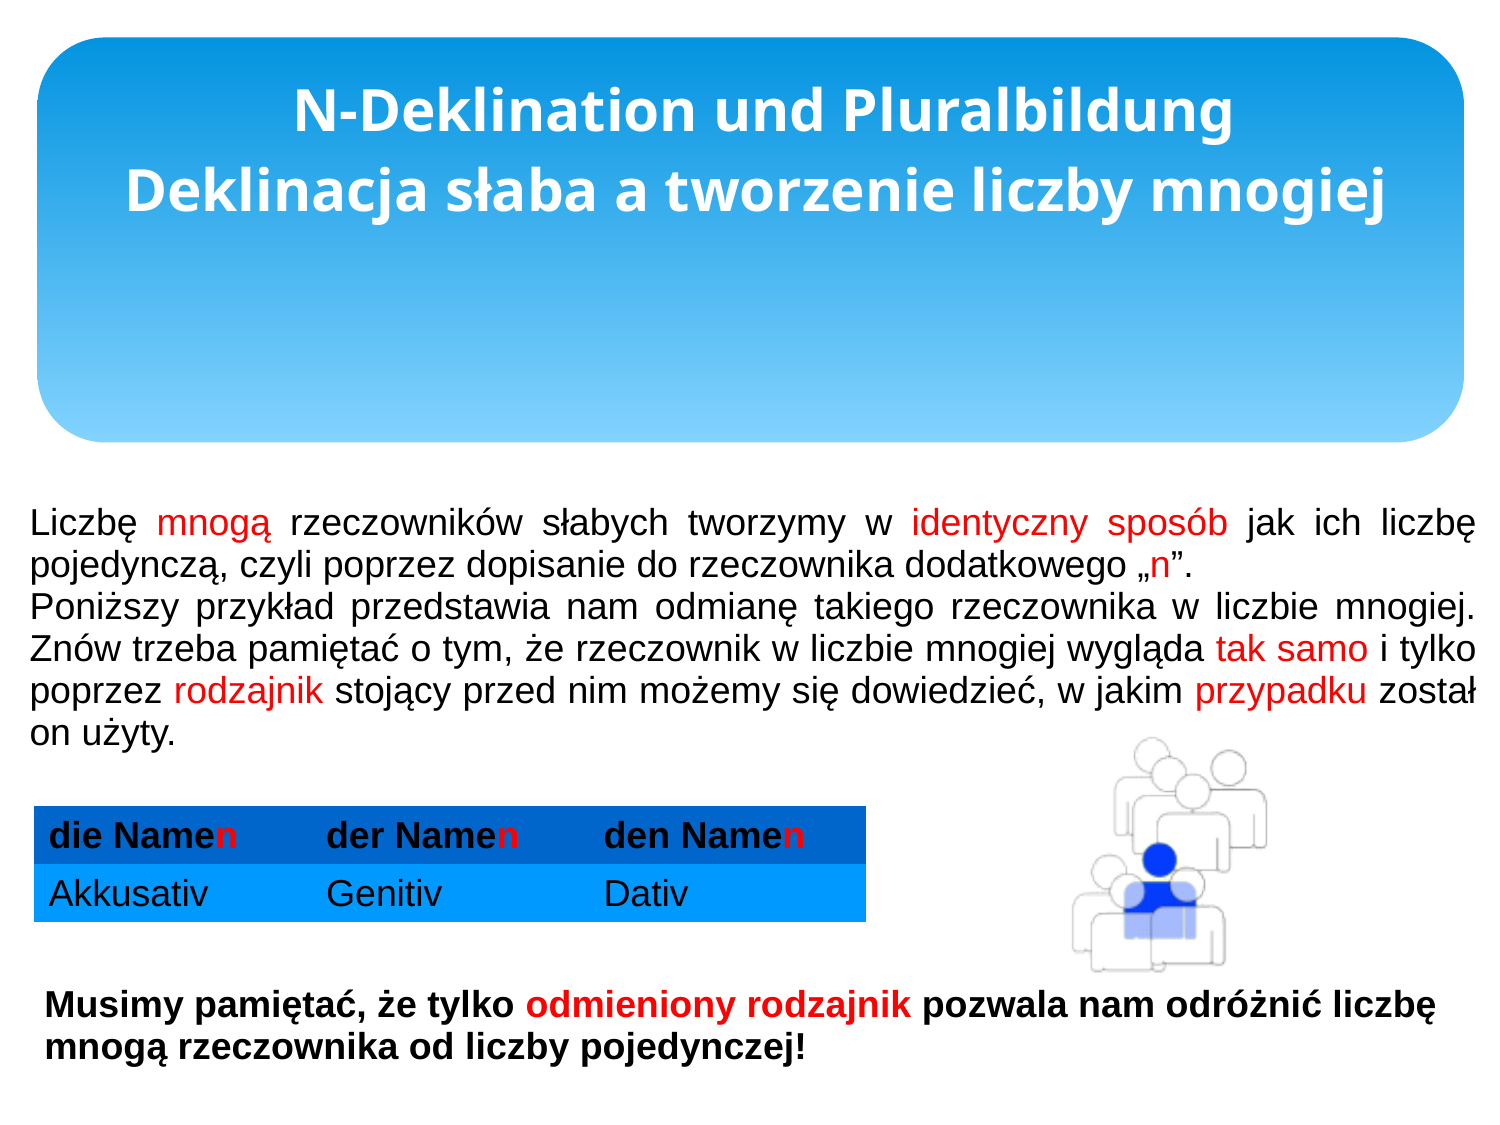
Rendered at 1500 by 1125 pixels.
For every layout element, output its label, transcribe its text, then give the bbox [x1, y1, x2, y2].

table_cell Akkusativ [34, 864, 311, 922]
subtitle Liczbę mnogą rzeczowników słabych tworzymy w identyczny sposób jak ich liczbę pojedynczą, czyli poprzez dopisanie do rzeczownika dodatkowego „n”. Poniższy przykład przedstawia nam odmianę takiego rzeczownika w liczbie mnogiej. Znów trzeba pamiętać o tym, że rzeczownik w liczbie mnogiej wygląda tak samo i tylko poprzez rodzajnik stojący przed nim możemy się dowiedzieć, w jakim przypadku został on użyty. [29, 393, 1477, 945]
title N-Deklination und Pluralbildung Deklinacja słaba a tworzenie liczby mnogiej [88, 81, 1439, 296]
picture [1062, 727, 1270, 975]
table_header den Namen [589, 806, 866, 864]
table_header der Namen [311, 806, 589, 864]
table_cell Genitiv [311, 864, 589, 922]
table_cell Dativ [589, 864, 866, 922]
text_box Musimy pamiętać, że tylko odmieniony rodzajnik pozwala nam odróżnić liczbę mnogą rzeczownika od liczby pojedynczej! [29, 976, 1463, 1078]
table_header die Namen [34, 806, 311, 864]
